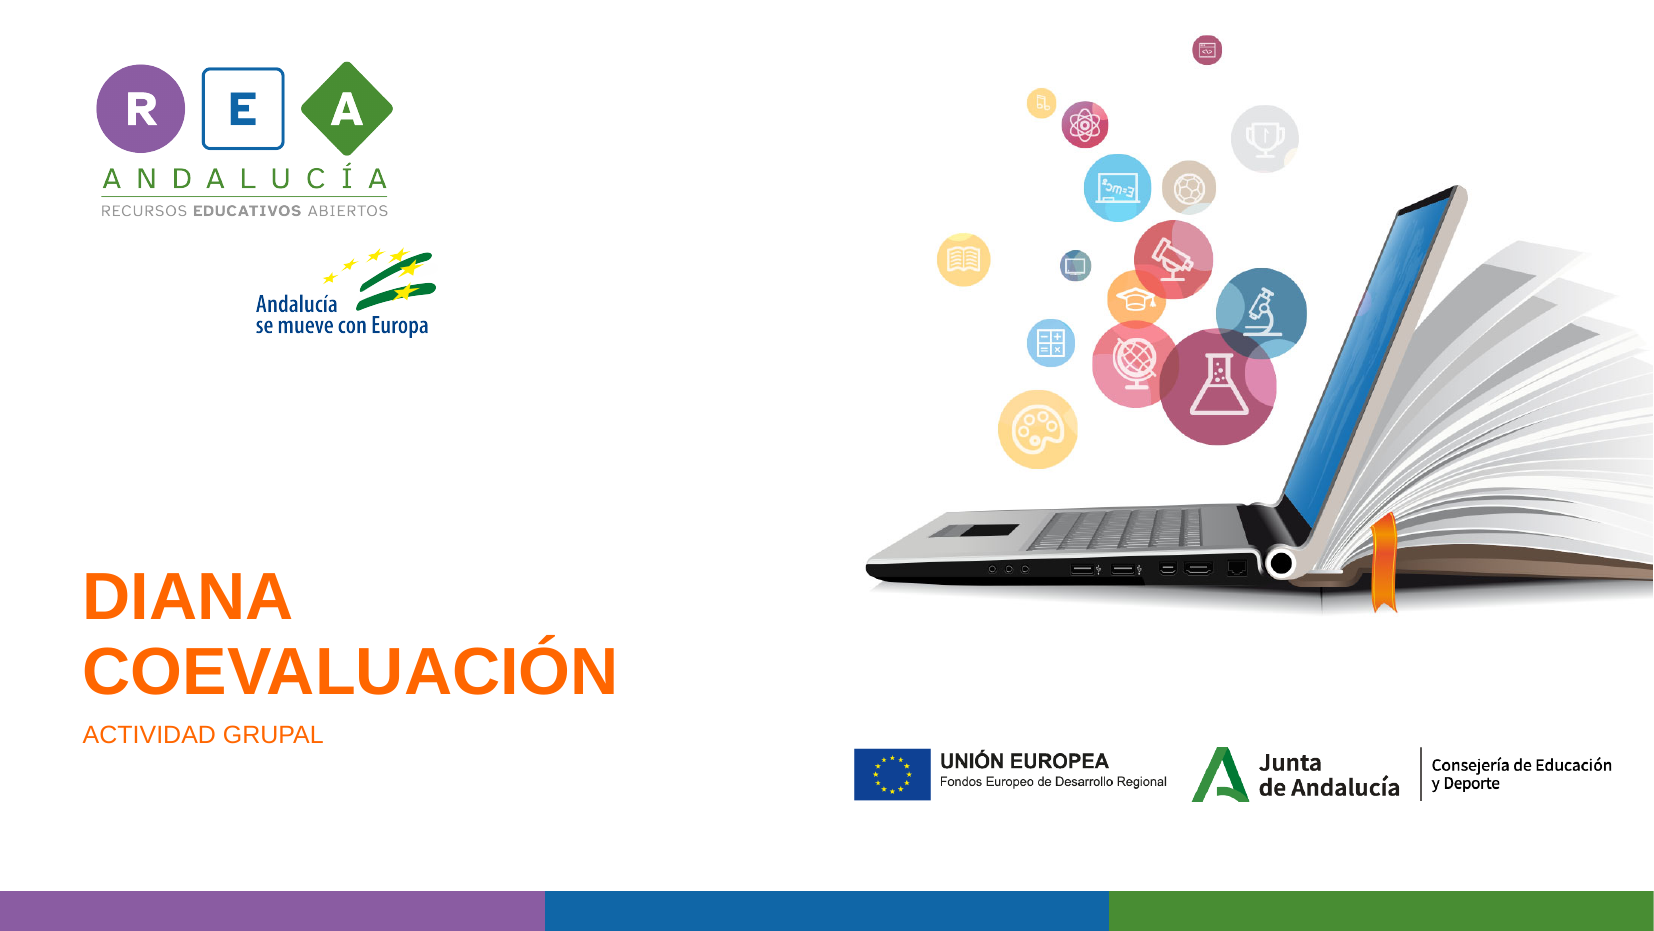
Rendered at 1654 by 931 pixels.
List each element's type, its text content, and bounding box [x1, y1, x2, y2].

title DIANA COEVALUACIÓN [82, 377, 804, 709]
picture [820, 2, 1653, 644]
picture [82, 0, 438, 338]
picture [833, 730, 1625, 821]
subtitle ACTIVIDAD GRUPAL [82, 720, 804, 815]
